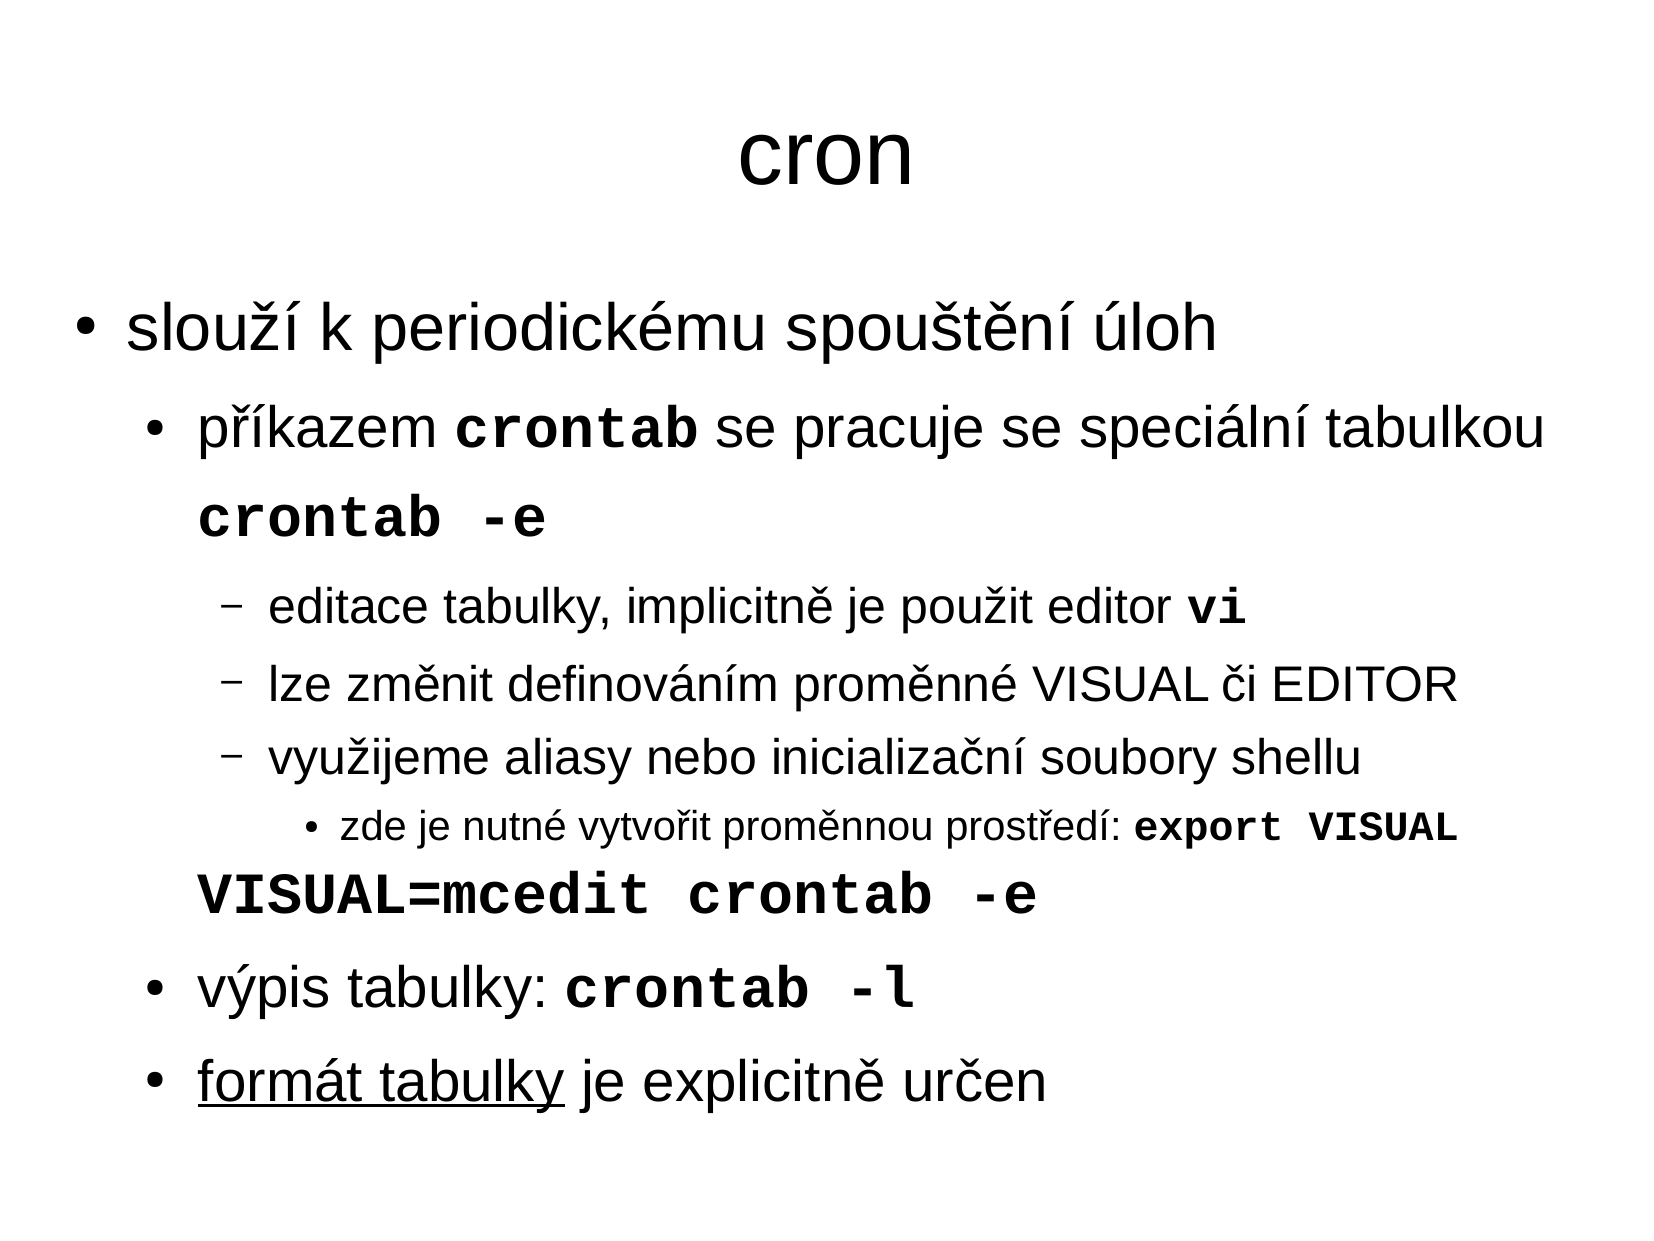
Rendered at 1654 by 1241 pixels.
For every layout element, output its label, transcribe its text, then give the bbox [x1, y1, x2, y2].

list slouží k periodickému spouštění úloh příkazem crontab se pracuje se speciální tabulkou crontab -e editace tabulky, implicitně je použit editor vi lze změnit definováním proměnné VISUAL či EDITOR využijeme aliasy nebo inicializační soubory shellu zde je nutné vytvořit proměnnou prostředí: export VISUAL VISUAL=mcedit crontab -e výpis tabulky: crontab -l formát tabulky je explicitně určen [56, 290, 1598, 1192]
title cron [82, 56, 1571, 250]
